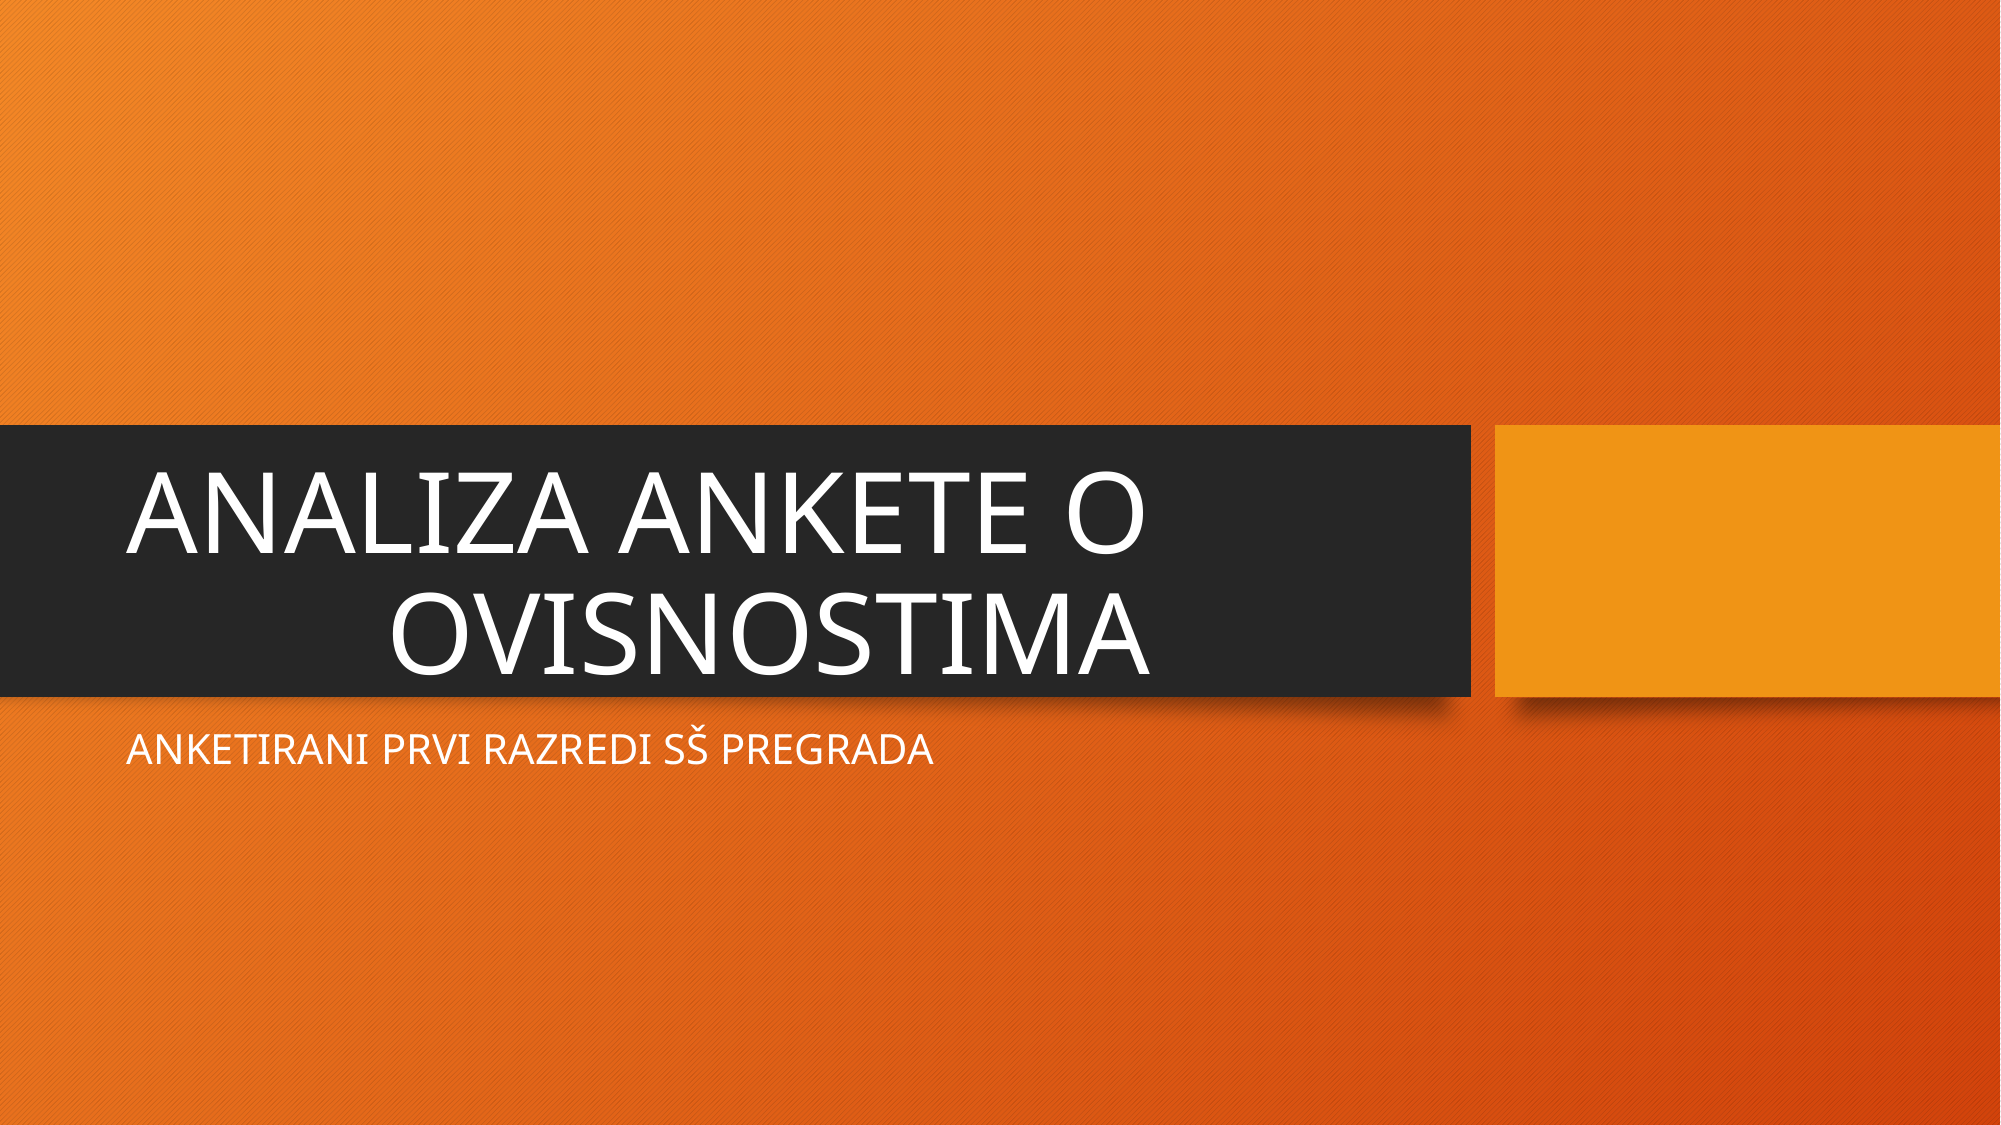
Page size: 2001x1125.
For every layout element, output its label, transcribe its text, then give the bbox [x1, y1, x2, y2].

title ANALIZA ANKETE O OVISNOSTIMA [111, 448, 1448, 674]
subtitle ANKETIRANI PRVI RAZREDI SŠ PREGRADA [111, 720, 1448, 905]
